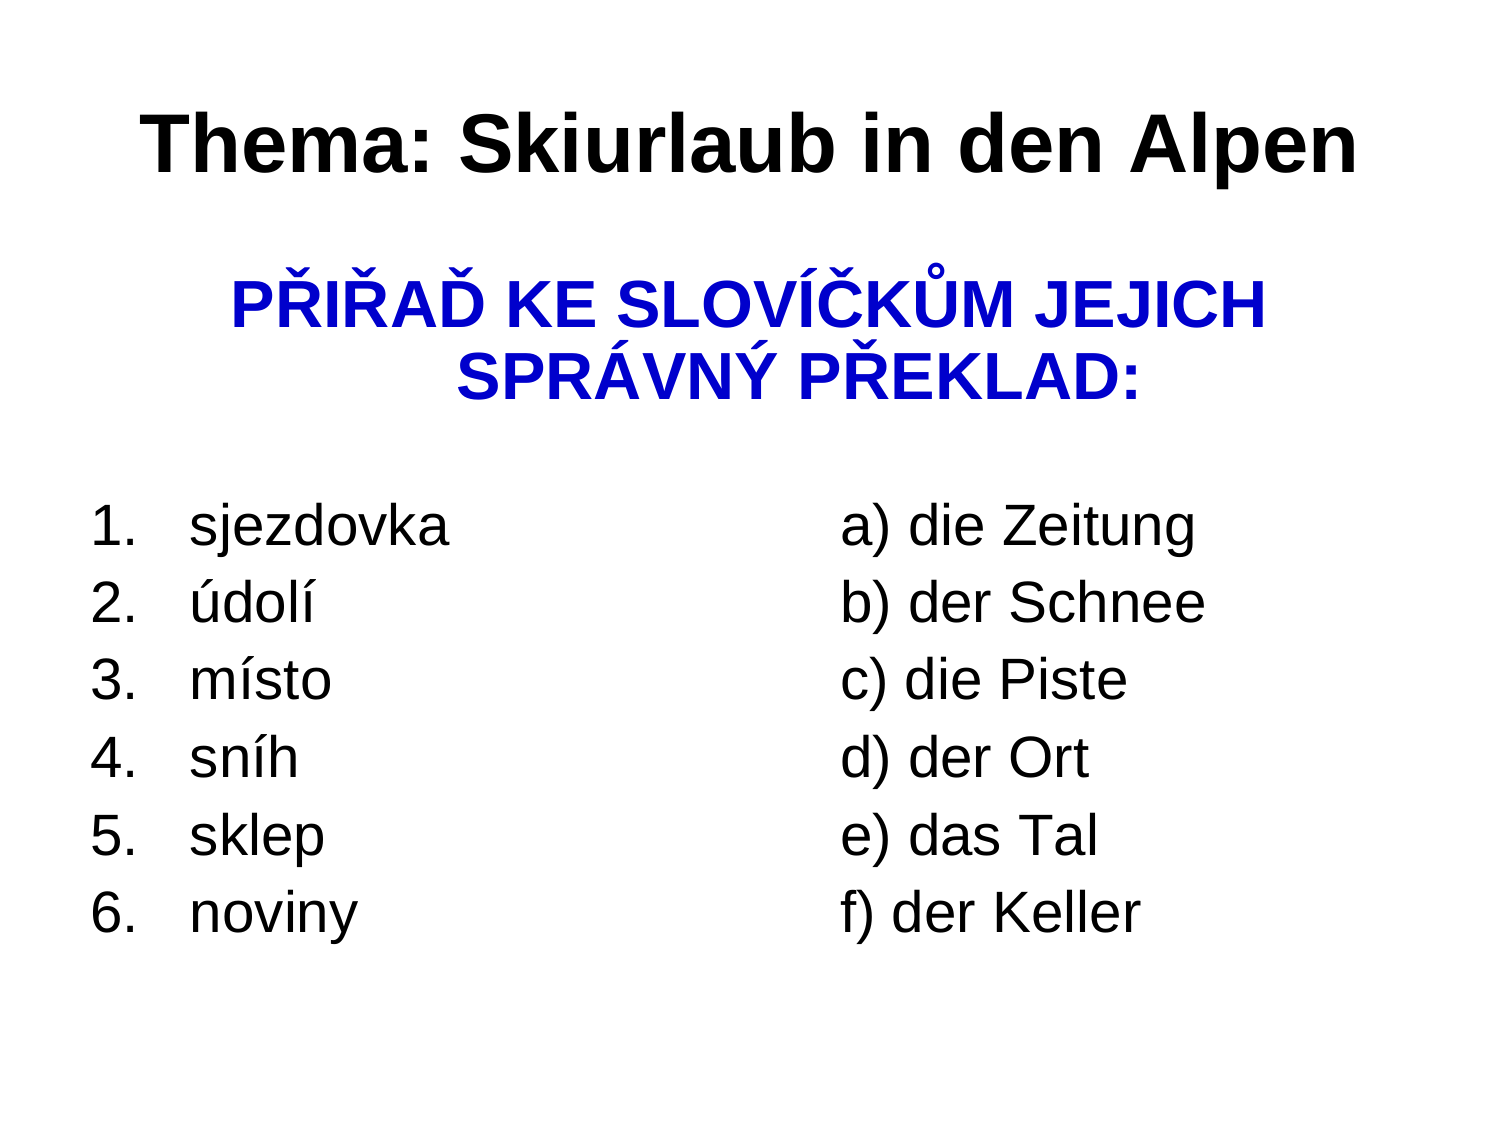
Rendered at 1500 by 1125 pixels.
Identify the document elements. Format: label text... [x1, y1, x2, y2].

title Thema: Skiurlaub in den Alpen [75, 45, 1426, 233]
list PŘIŘAĎ KE SLOVÍČKŮM JEJICH SPRÁVNÝ PŘEKLAD: sjezdovka a) die Zeitung údolí b) der Schnee místo c) die Piste sníh d) der Ort sklep e) das Tal noviny f) der Keller [75, 262, 1426, 1006]
